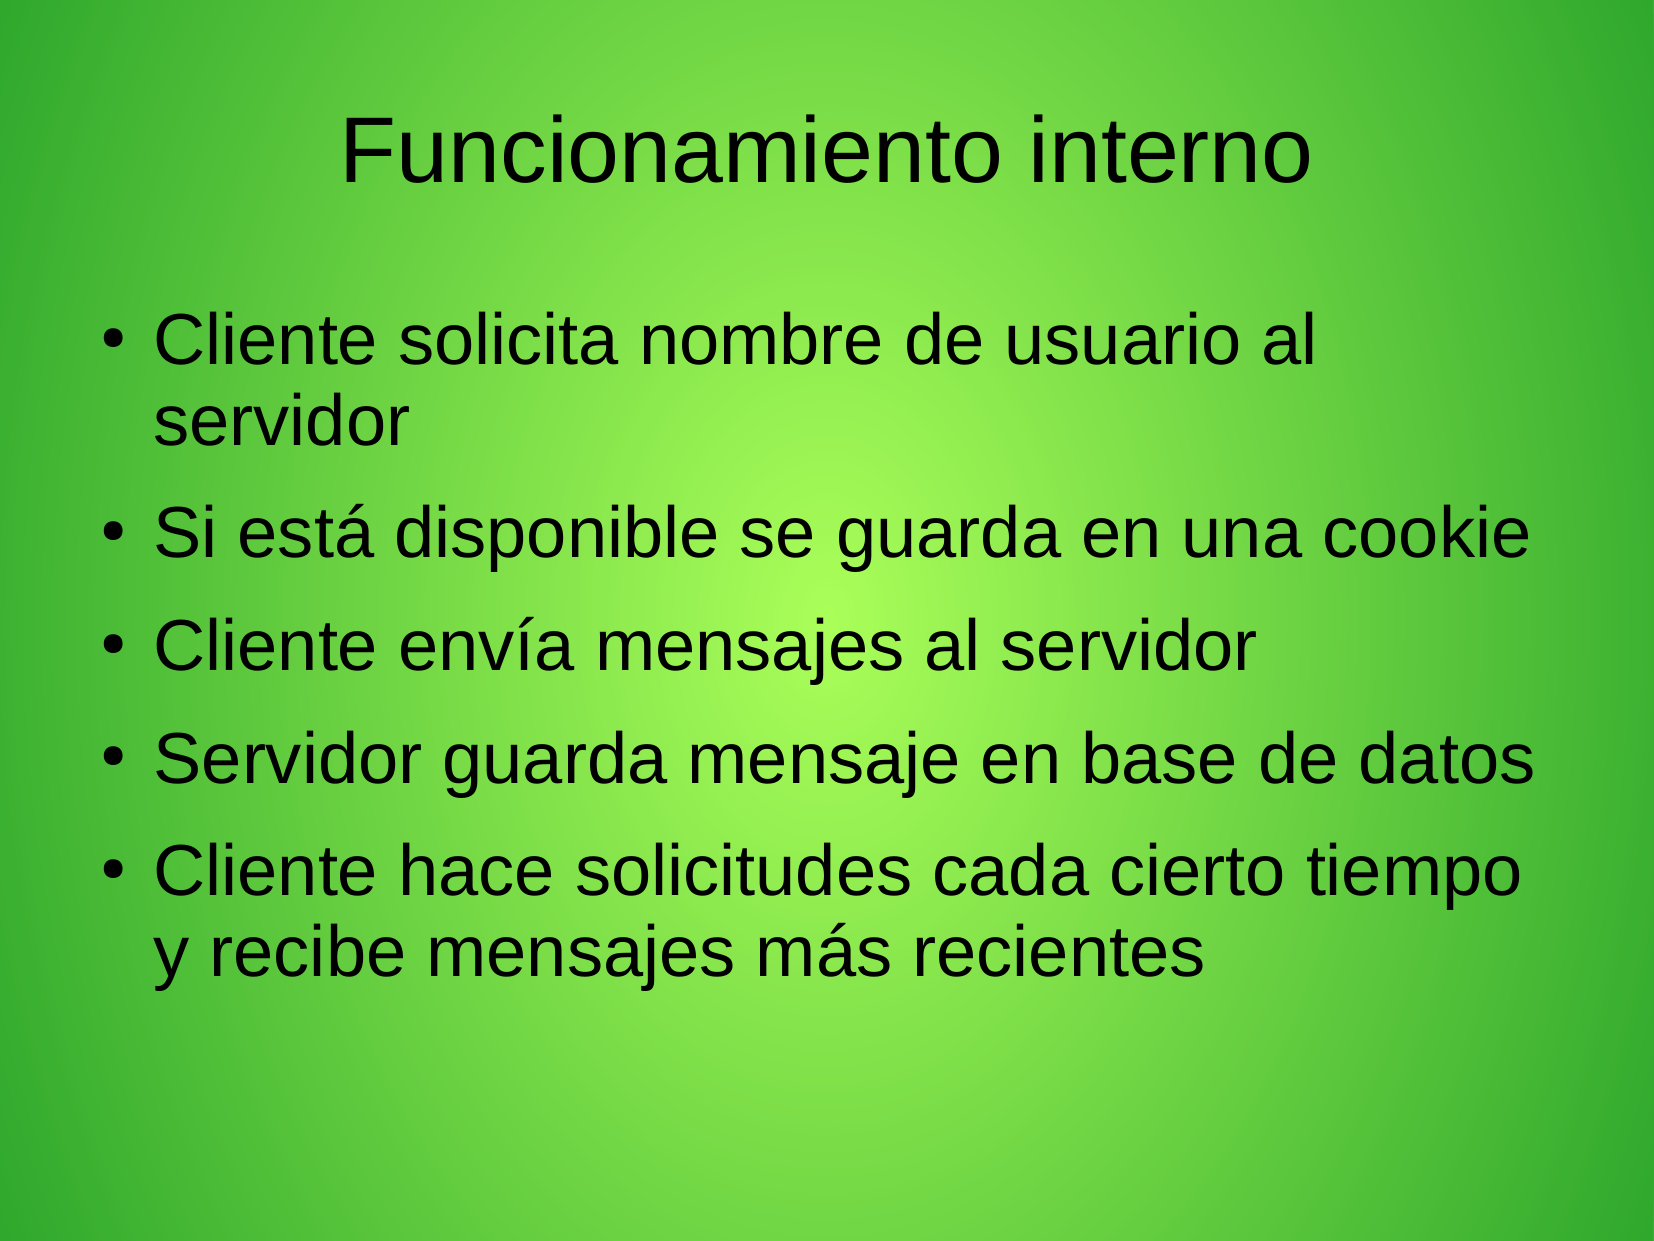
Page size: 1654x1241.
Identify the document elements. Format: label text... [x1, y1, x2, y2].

title Funcionamiento interno [82, 47, 1571, 252]
list Cliente solicita nombre de usuario al servidor Si está disponible se guarda en una cookie Cliente envía mensajes al servidor Servidor guarda mensaje en base de datos Cliente hace solicitudes cada cierto tiempo y recibe mensajes más recientes [82, 299, 1571, 1019]
